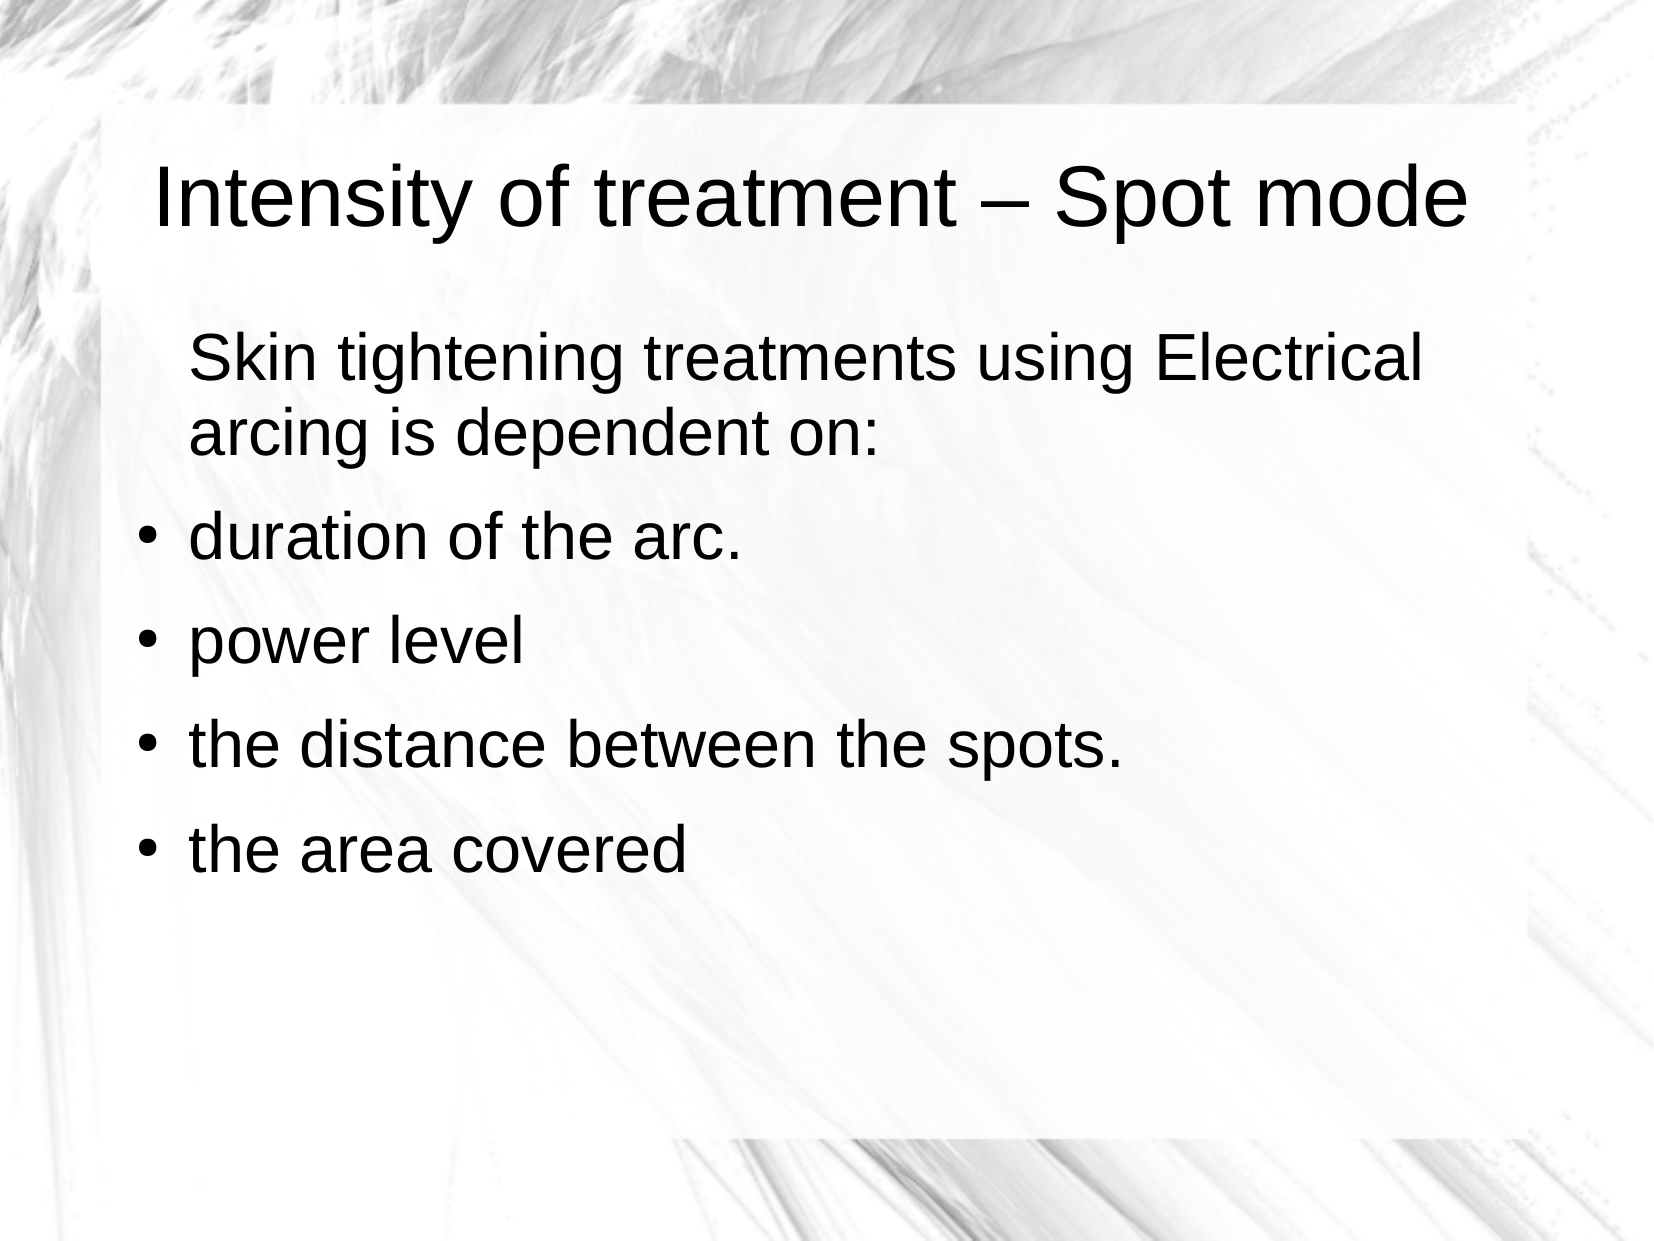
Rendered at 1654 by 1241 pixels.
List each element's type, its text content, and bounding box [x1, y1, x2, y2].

title Intensity of treatment – Spot mode [118, 112, 1506, 281]
picture [0, 0, 1654, 1241]
list Skin tightening treatments using Electrical arcing is dependent on: duration of the arc. power level the distance between the spots. the area covered [118, 319, 1571, 945]
